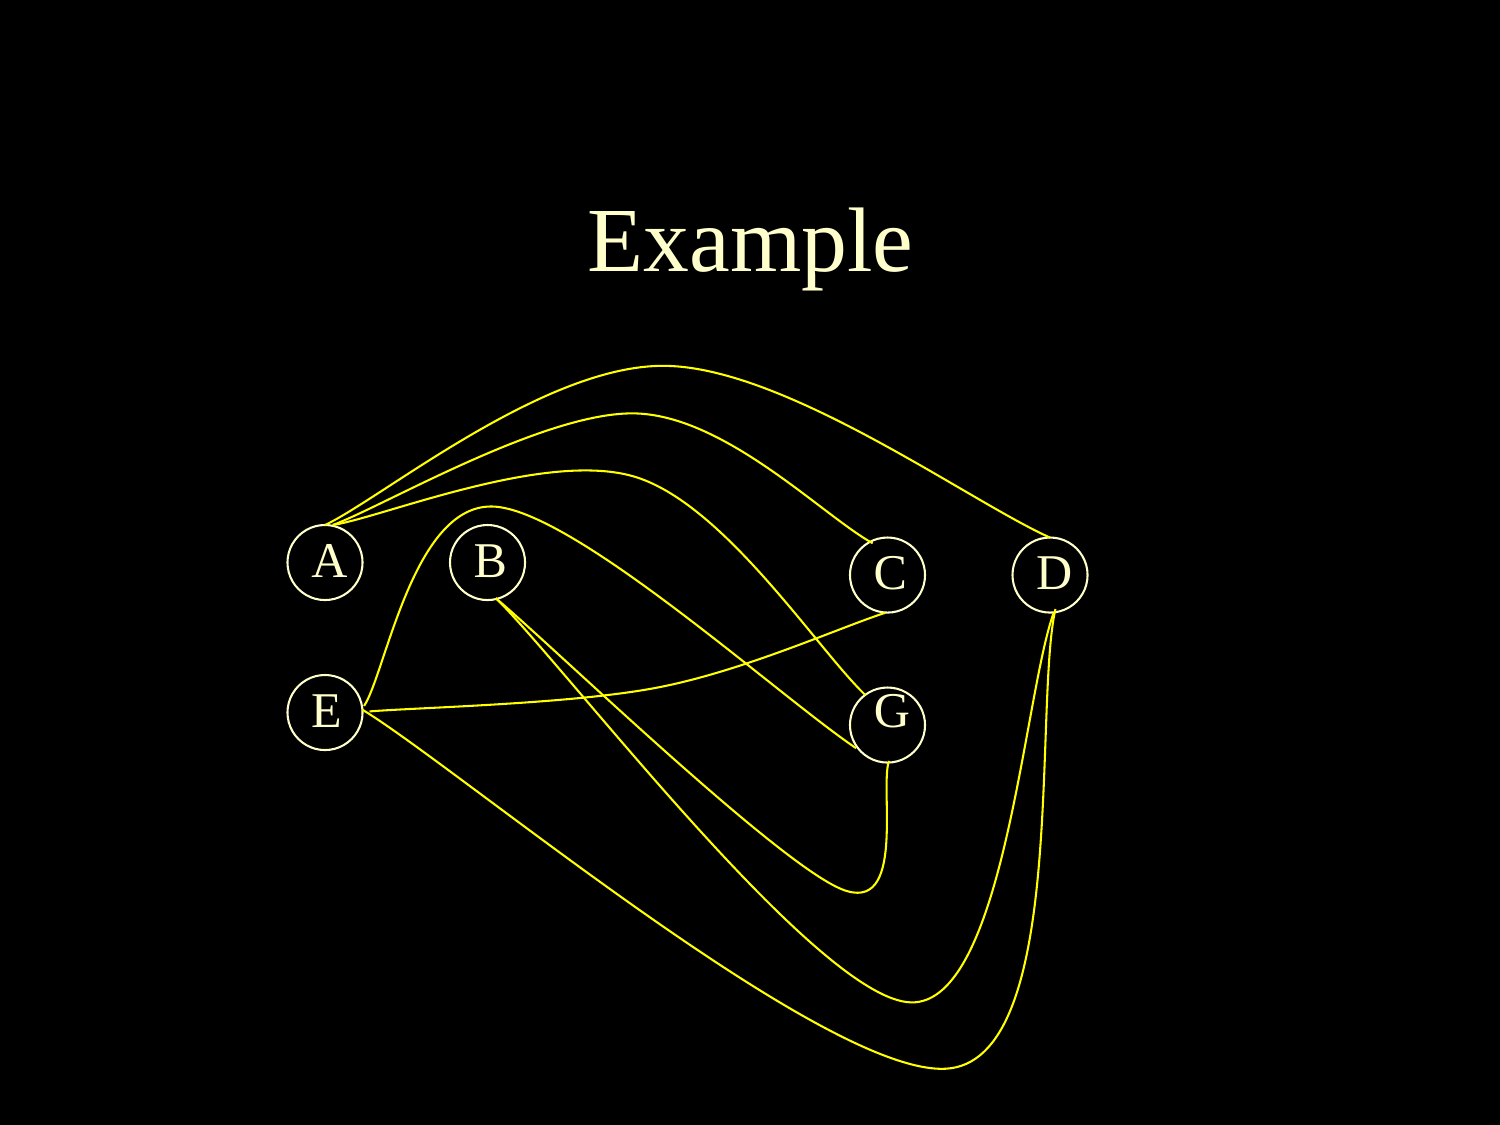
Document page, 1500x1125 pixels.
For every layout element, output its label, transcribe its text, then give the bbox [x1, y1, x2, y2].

text_box A [296, 524, 363, 596]
text_box B [458, 524, 522, 596]
text_box C [858, 537, 922, 609]
text_box D [1021, 537, 1088, 609]
text_box E [296, 674, 357, 746]
title Example [22, 145, 1480, 336]
text_box G [858, 674, 925, 746]
